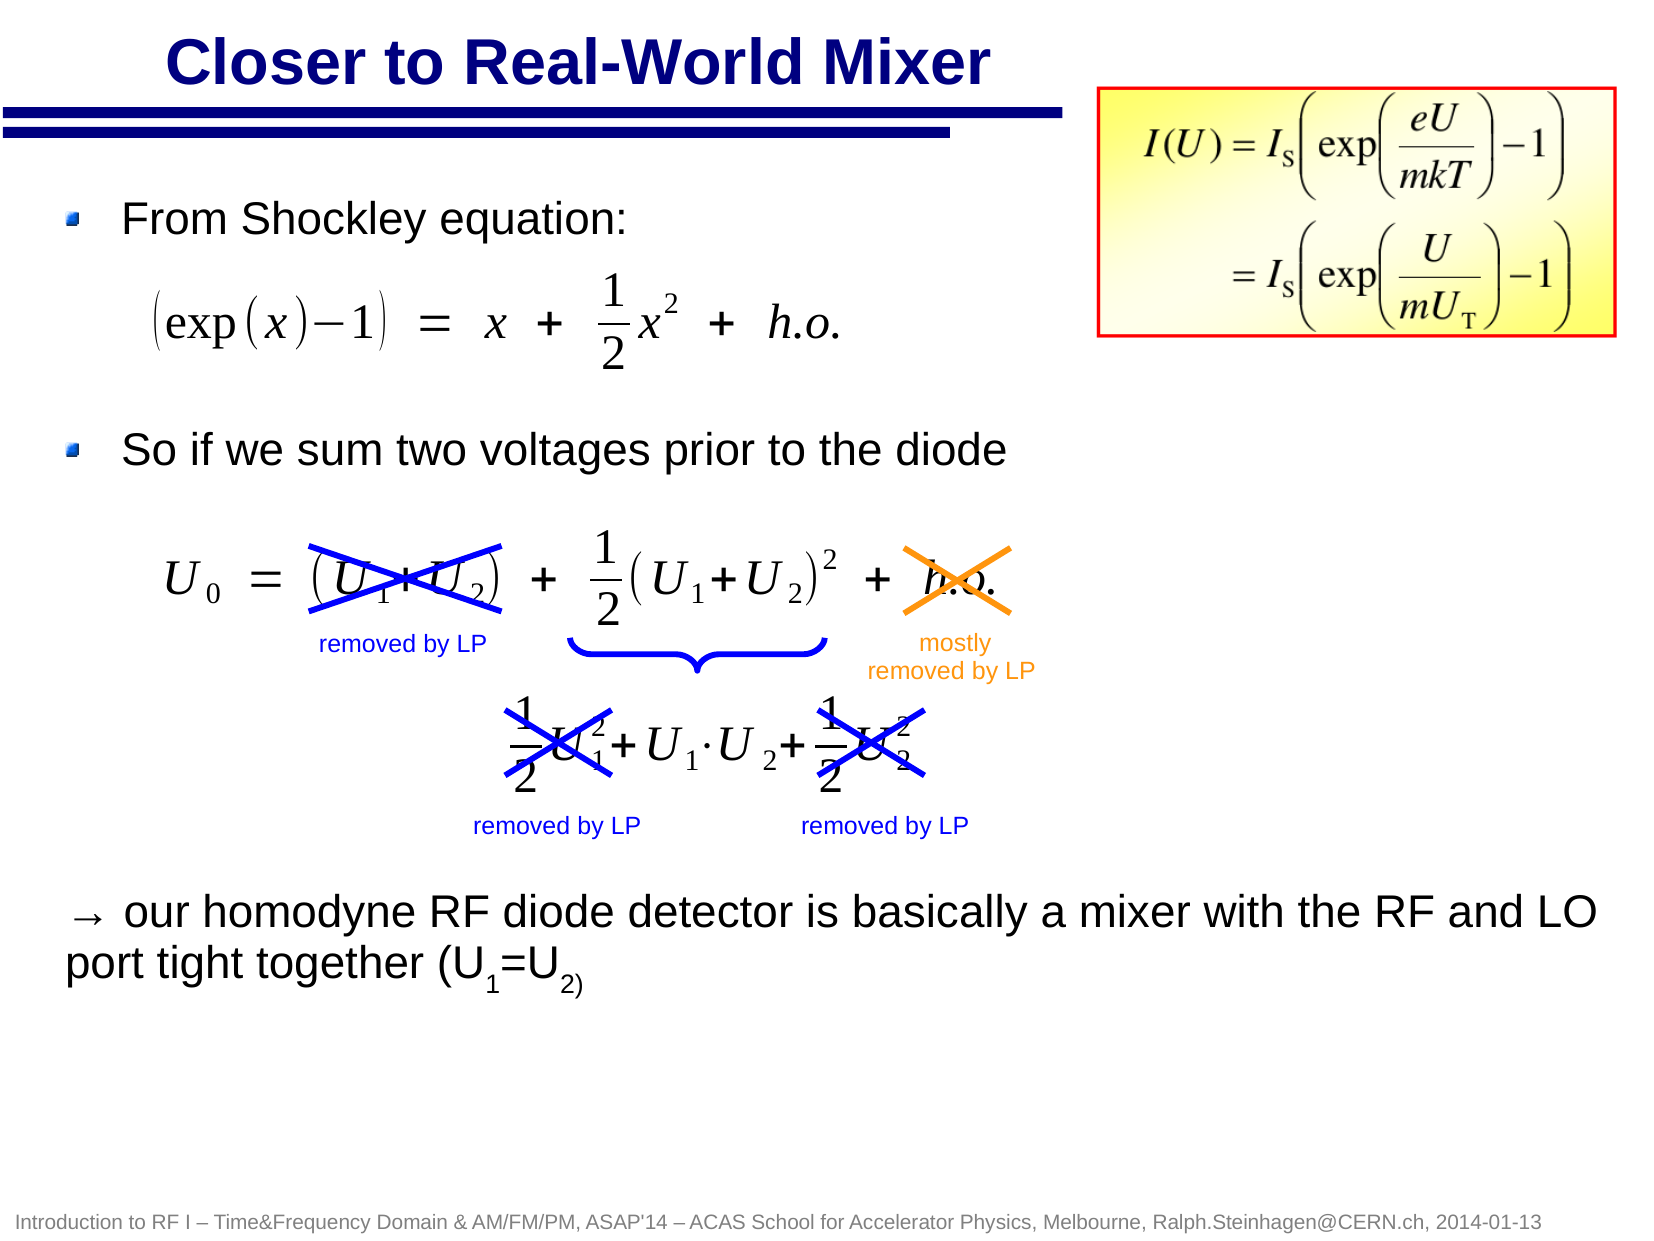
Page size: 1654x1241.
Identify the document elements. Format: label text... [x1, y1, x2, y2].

text_box removed by LP [297, 622, 503, 666]
picture [1089, 81, 1628, 350]
list From Shockley equation: So if we sum two voltages prior to the diode → our homodyne RF diode detector is basically a mixer with the RF and LO port tight together (U1=U2) [65, 192, 1628, 1205]
chart [149, 519, 1011, 638]
title Closer to Real-World Mixer [165, 0, 1323, 124]
chart [964, 552, 1011, 609]
chart [139, 263, 854, 382]
text_box removed by LP [779, 804, 985, 848]
text_box removed by LP [451, 804, 657, 848]
text_box mostly removed by LP [852, 621, 1051, 692]
chart [878, 714, 925, 771]
chart [494, 686, 925, 805]
